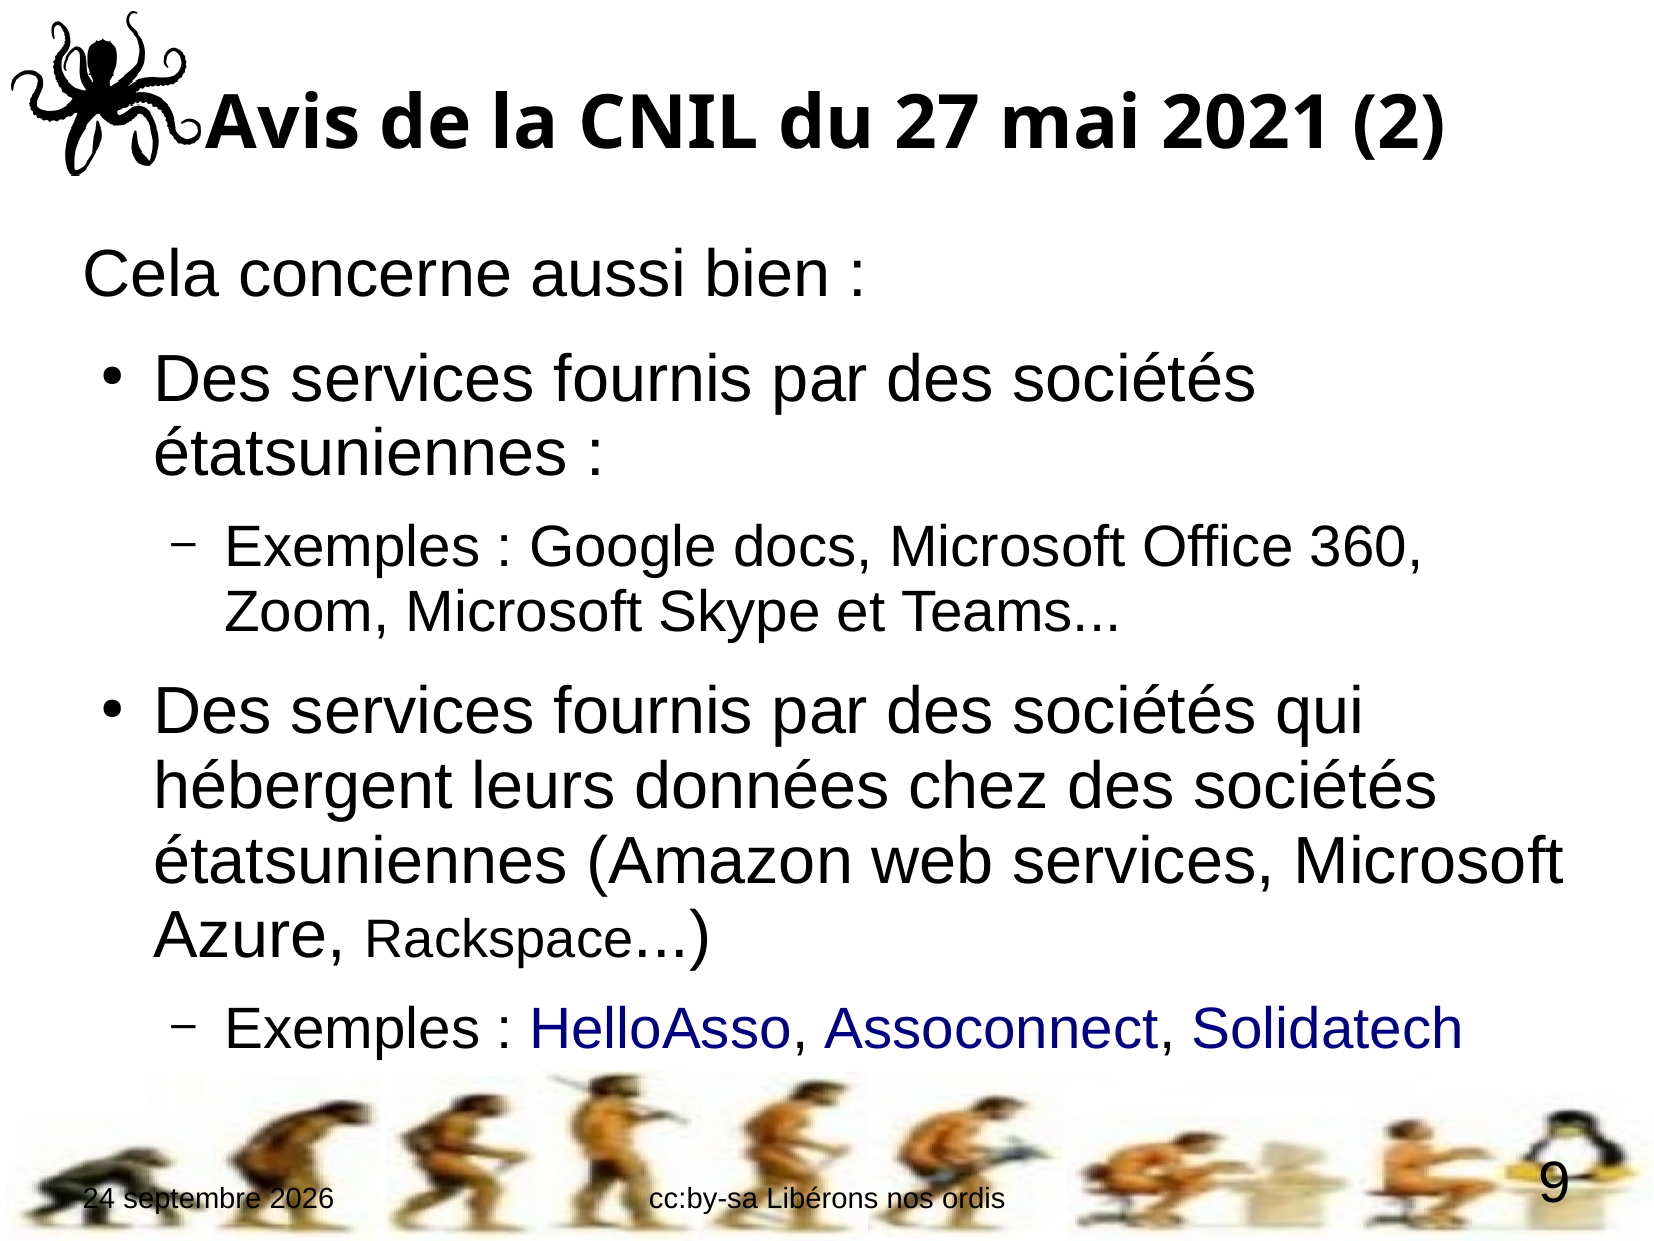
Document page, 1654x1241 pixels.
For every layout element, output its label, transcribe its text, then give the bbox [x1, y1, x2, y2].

list Cela concerne aussi bien : Des services fournis par des sociétés étatsuniennes : Exemples : Google docs, Microsoft Office 360, Zoom, Microsoft Skype et Teams... Des services fournis par des sociétés qui hébergent leurs données chez des sociétés étatsuniennes (Amazon web services, Microsoft Azure, Rackspace...) Exemples : HelloAsso, Assoconnect, Solidatech [82, 236, 1571, 1063]
picture [0, 1062, 1654, 1241]
picture [11, 11, 201, 176]
title Avis de la CNIL du 27 mai 2021 (2) [82, 49, 1571, 189]
